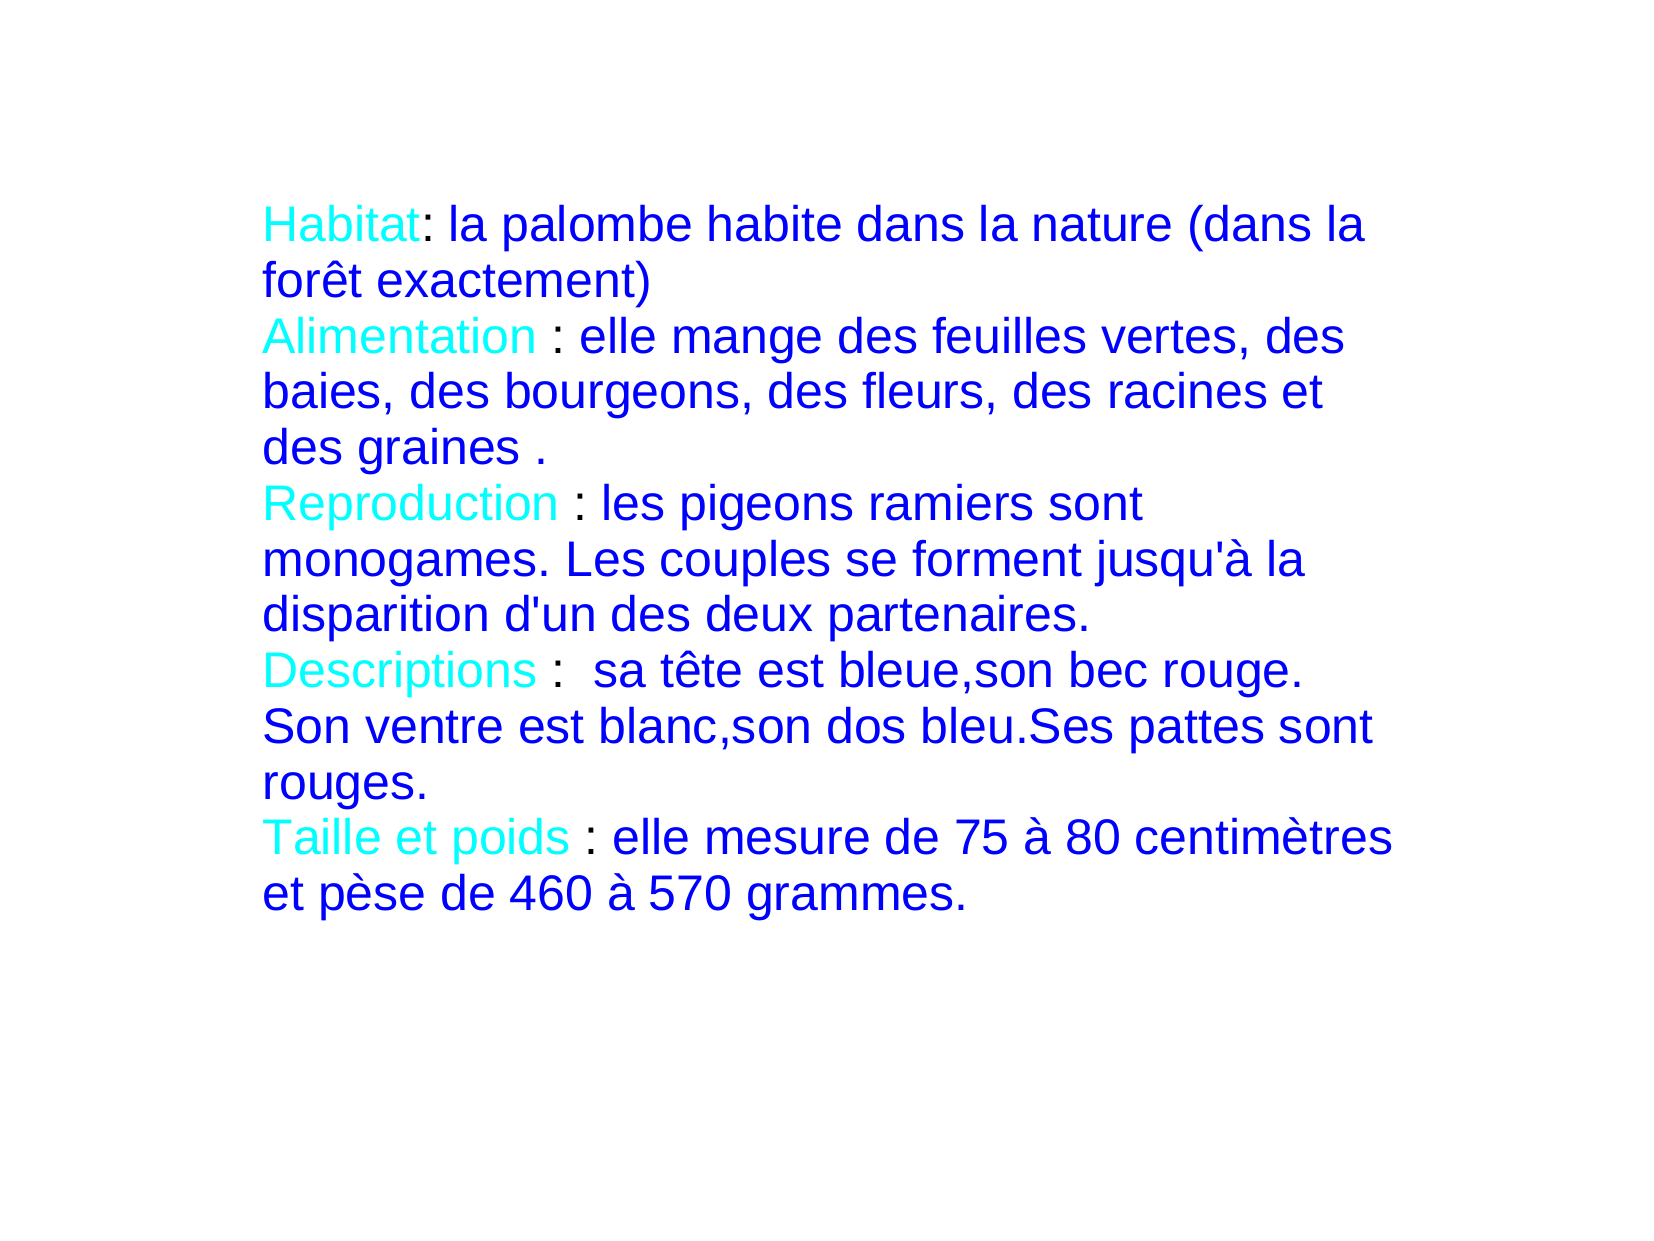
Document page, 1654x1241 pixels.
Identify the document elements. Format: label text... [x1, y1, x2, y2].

text_box Habitat: la palombe habite dans la nature (dans la forêt exactement) Alimentation : elle mange des feuilles vertes, des baies, des bourgeons, des fleurs, des racines et des graines . Reproduction : les pigeons ramiers sont monogames. Les couples se forment jusqu'à la disparition d'un des deux partenaires. Descriptions : sa tête est bleue,son bec rouge. Son ventre est blanc,son dos bleu.Ses pattes sont rouges. Taille et poids : elle mesure de 75 à 80 centimètres et pèse de 460 à 570 grammes. [248, 188, 1418, 995]
title [82, 49, 1571, 257]
